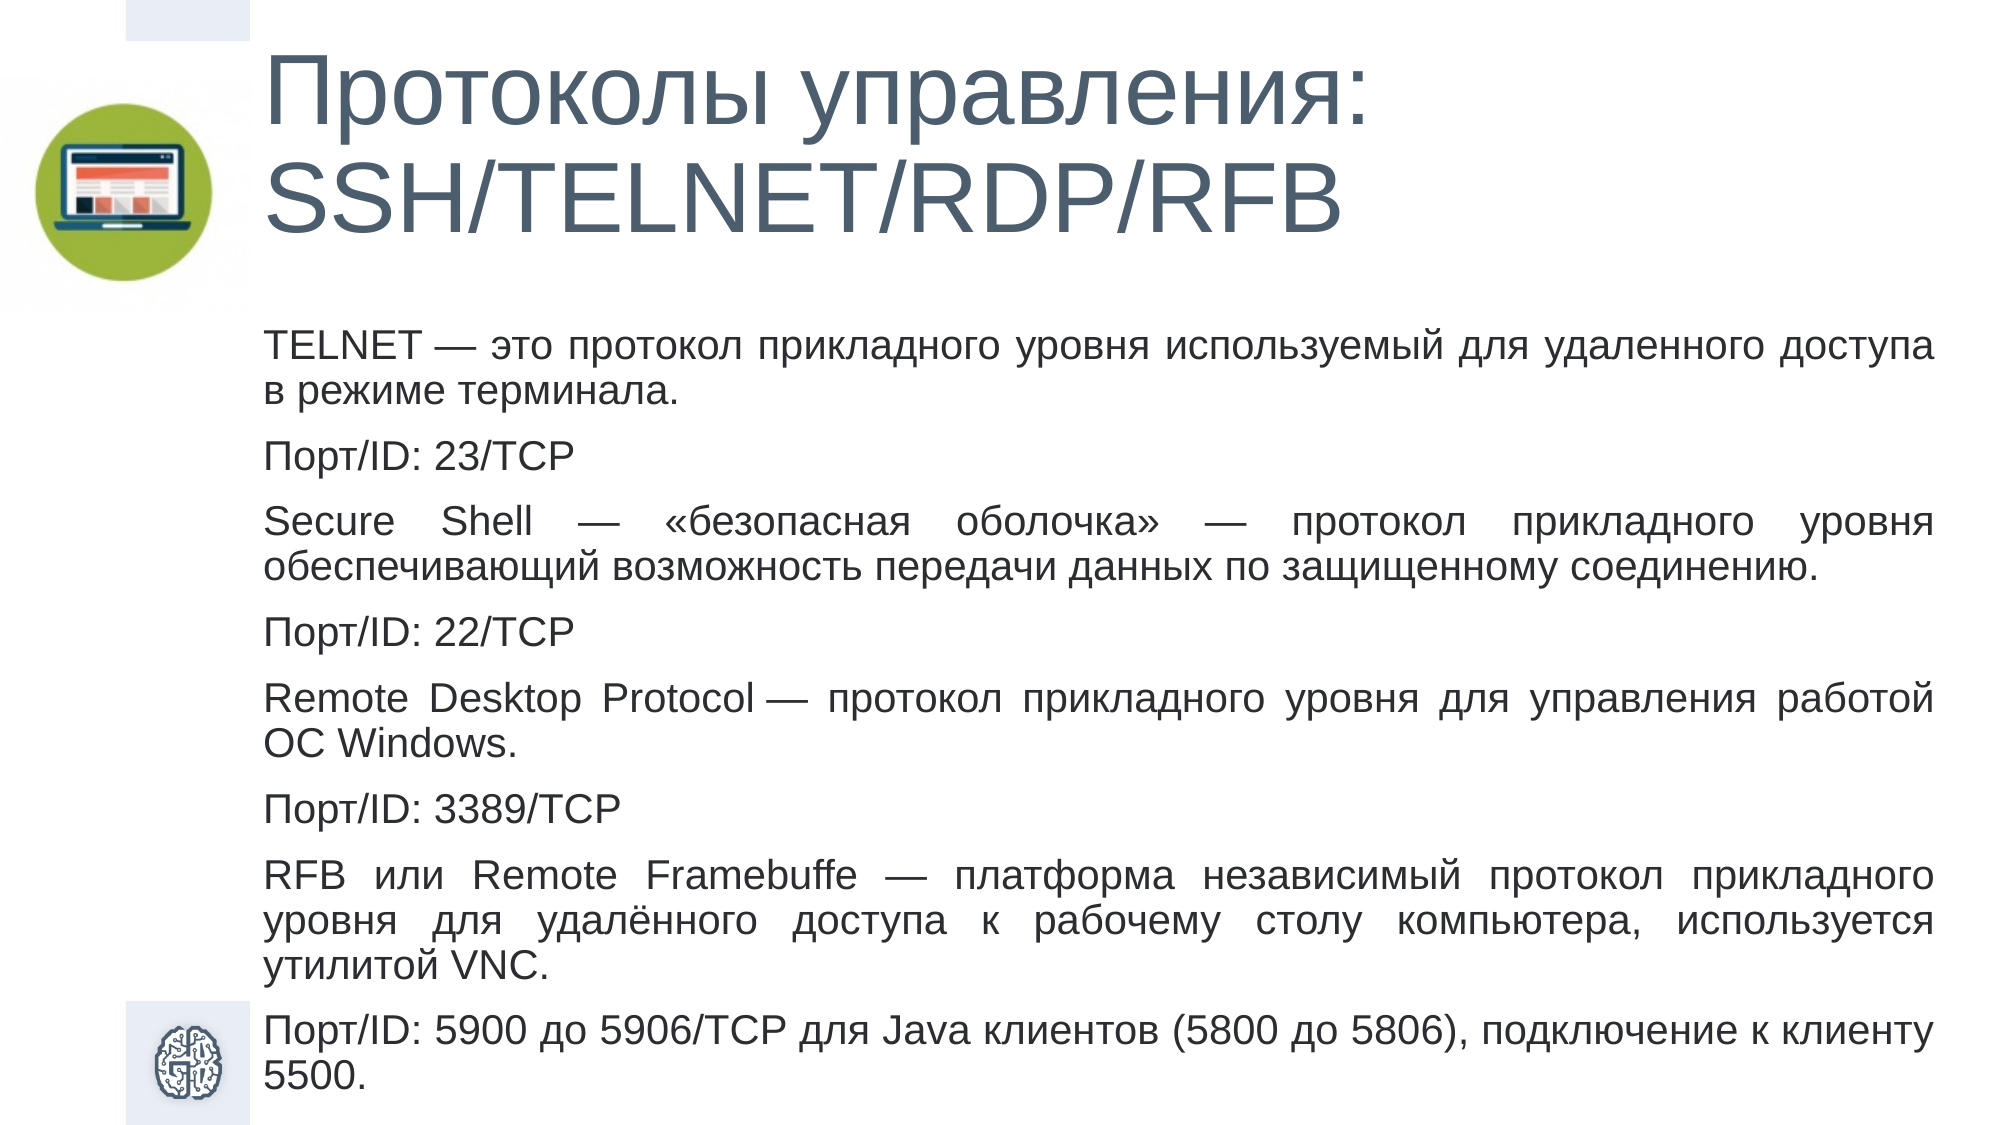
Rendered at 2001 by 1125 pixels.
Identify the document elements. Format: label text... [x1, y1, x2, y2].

picture [0, 77, 252, 311]
title Протоколы управления: SSH/TELNET/RDP/RFB [248, 22, 1752, 271]
picture [144, 1016, 232, 1110]
list TELNET — это протокол прикладного уровня используемый для удаленного доступа в режиме терминала. Порт/ID: 23/TCP Secure Shell — «безопасная оболочка» — протокол прикладного уровня обеспечивающий возможность передачи данных по защищенному соединению. Порт/ID: 22/TCP Remote Desktop Protocol — протокол прикладного уровня для управления работой ОС Windows. Порт/ID: 3389/TCP RFB или Remote Framebuffe — платформа независимый протокол прикладного уровня для удалённого доступа к рабочему столу компьютера, используется утилитой VNC. Порт/ID: 5900 до 5906/TCP для Java клиентов (5800 до 5806), подключение к клиенту 5500. [248, 456, 1950, 966]
